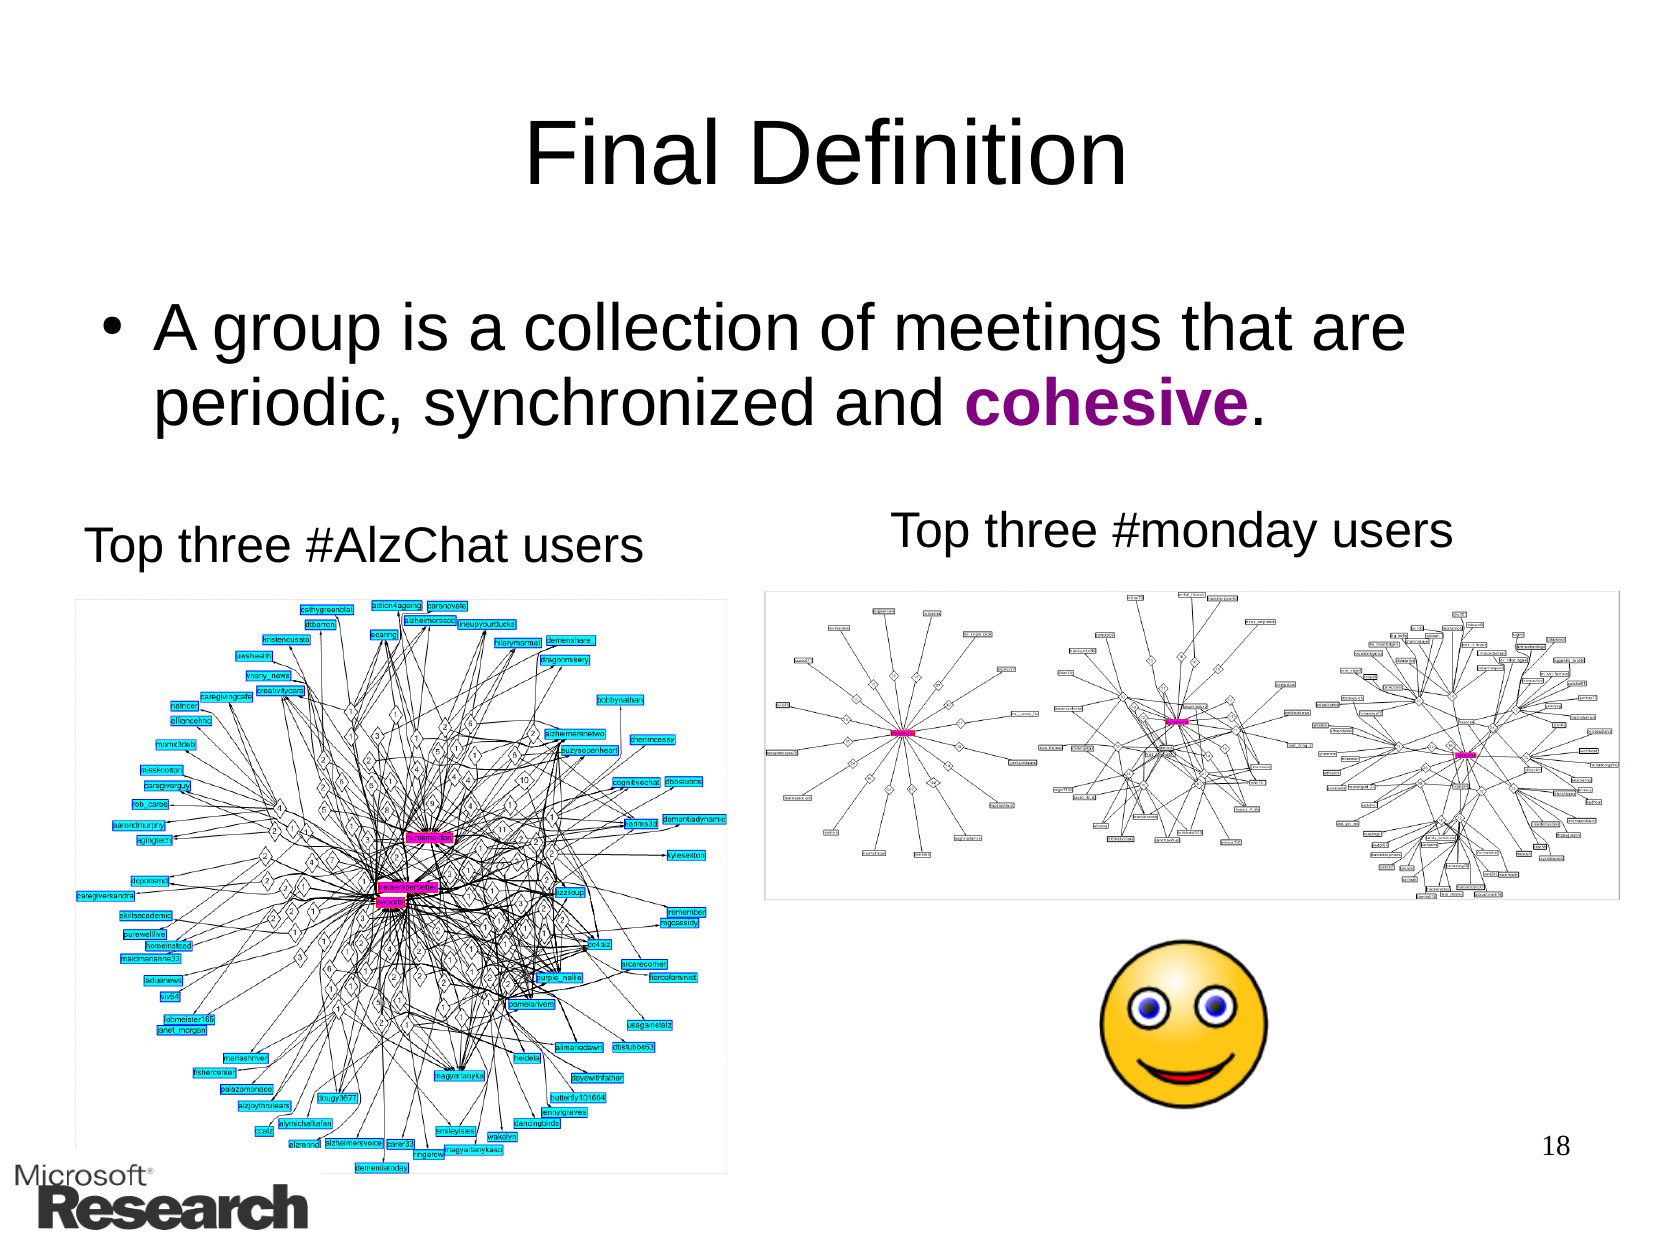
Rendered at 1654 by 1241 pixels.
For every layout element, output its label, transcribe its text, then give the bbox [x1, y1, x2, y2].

title Final Definition [82, 49, 1571, 257]
picture [5, 599, 727, 1241]
picture [1055, 914, 1305, 1165]
list A group is a collection of meetings that are periodic, synchronized and cohesive. [82, 290, 1538, 1010]
text_box Top three #AlzChat users [68, 509, 666, 581]
picture [764, 591, 1620, 900]
text_box Top three #monday users [875, 494, 1476, 566]
